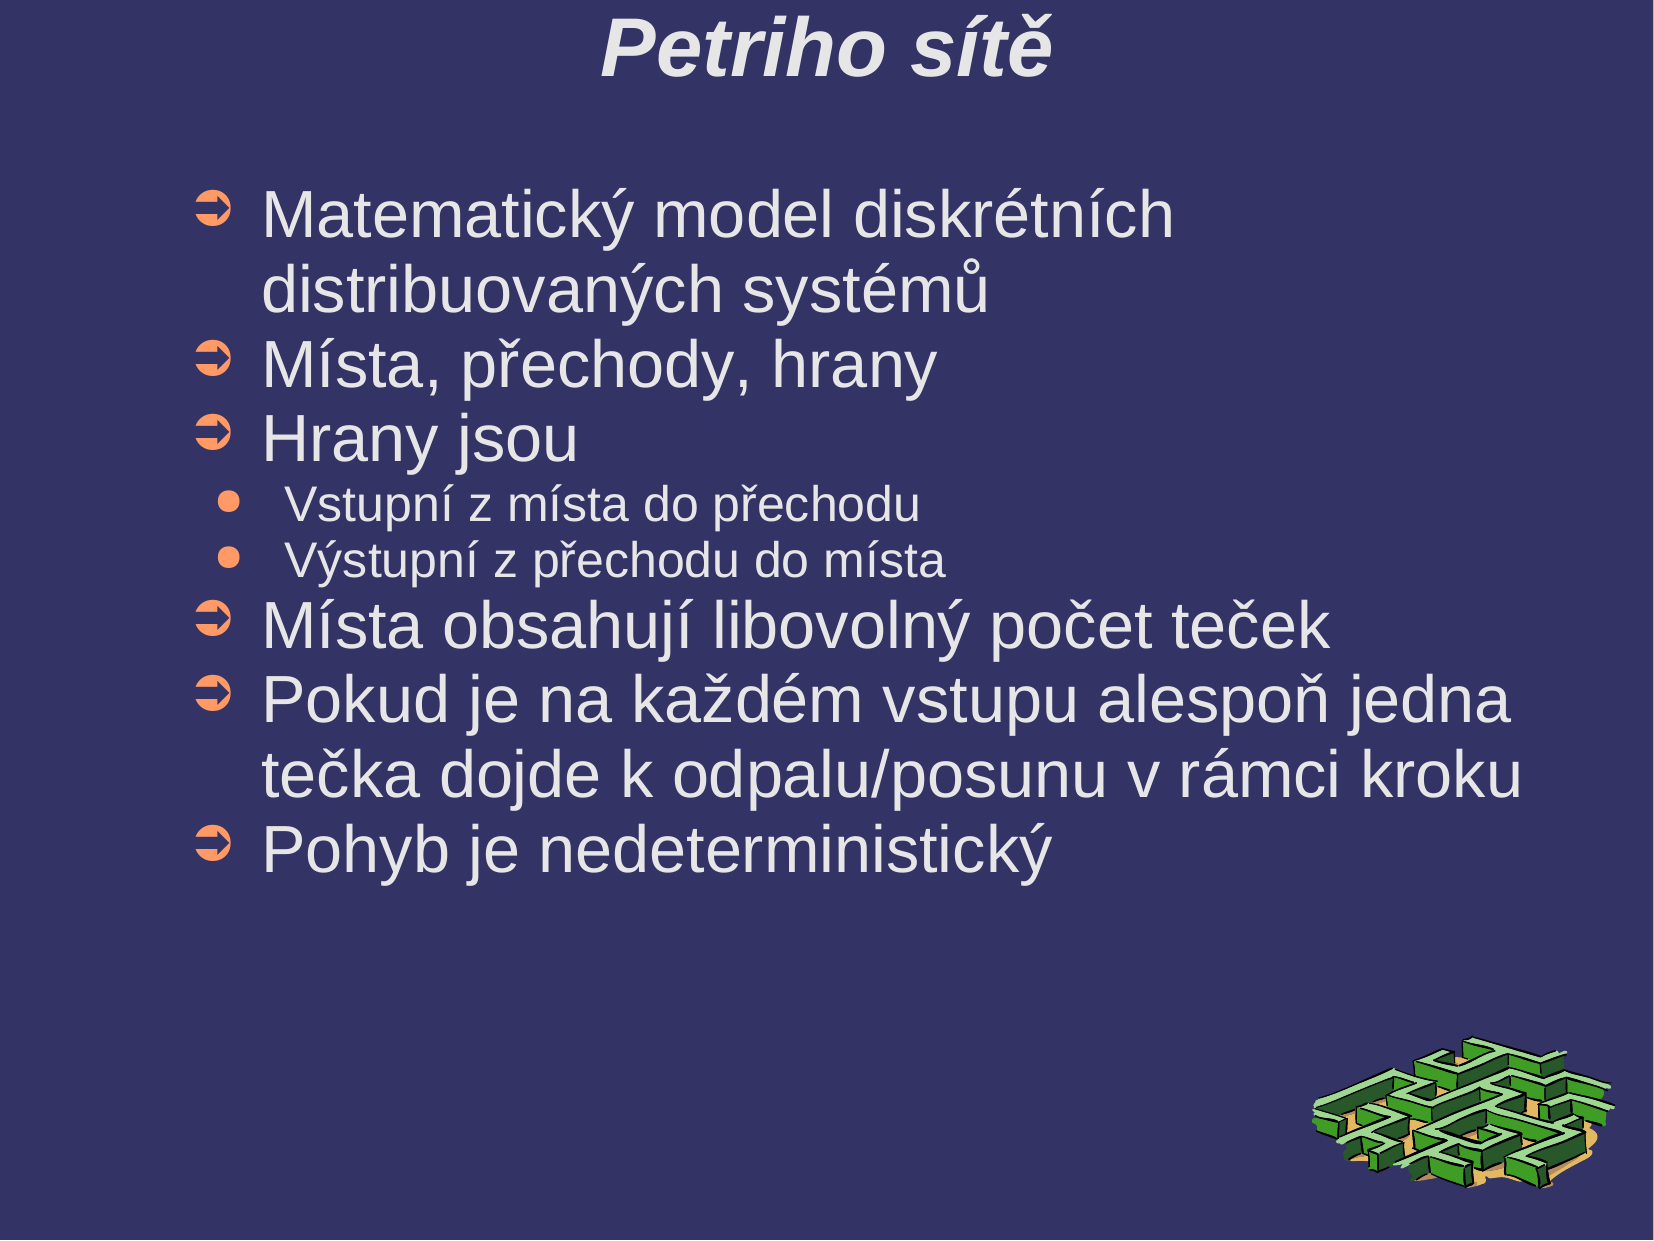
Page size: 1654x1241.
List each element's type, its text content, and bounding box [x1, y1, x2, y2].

title Petriho sítě [121, 0, 1534, 141]
list Matematický model diskrétních distribuovaných systémů Místa, přechody, hrany Hrany jsou Vstupní z místa do přechodu Výstupní z přechodu do místa Místa obsahují libovolný počet teček Pokud je na každém vstupu alespoň jedna tečka dojde k odpalu/posunu v rámci kroku Pohyb je nedeterministický [178, 177, 1536, 1167]
